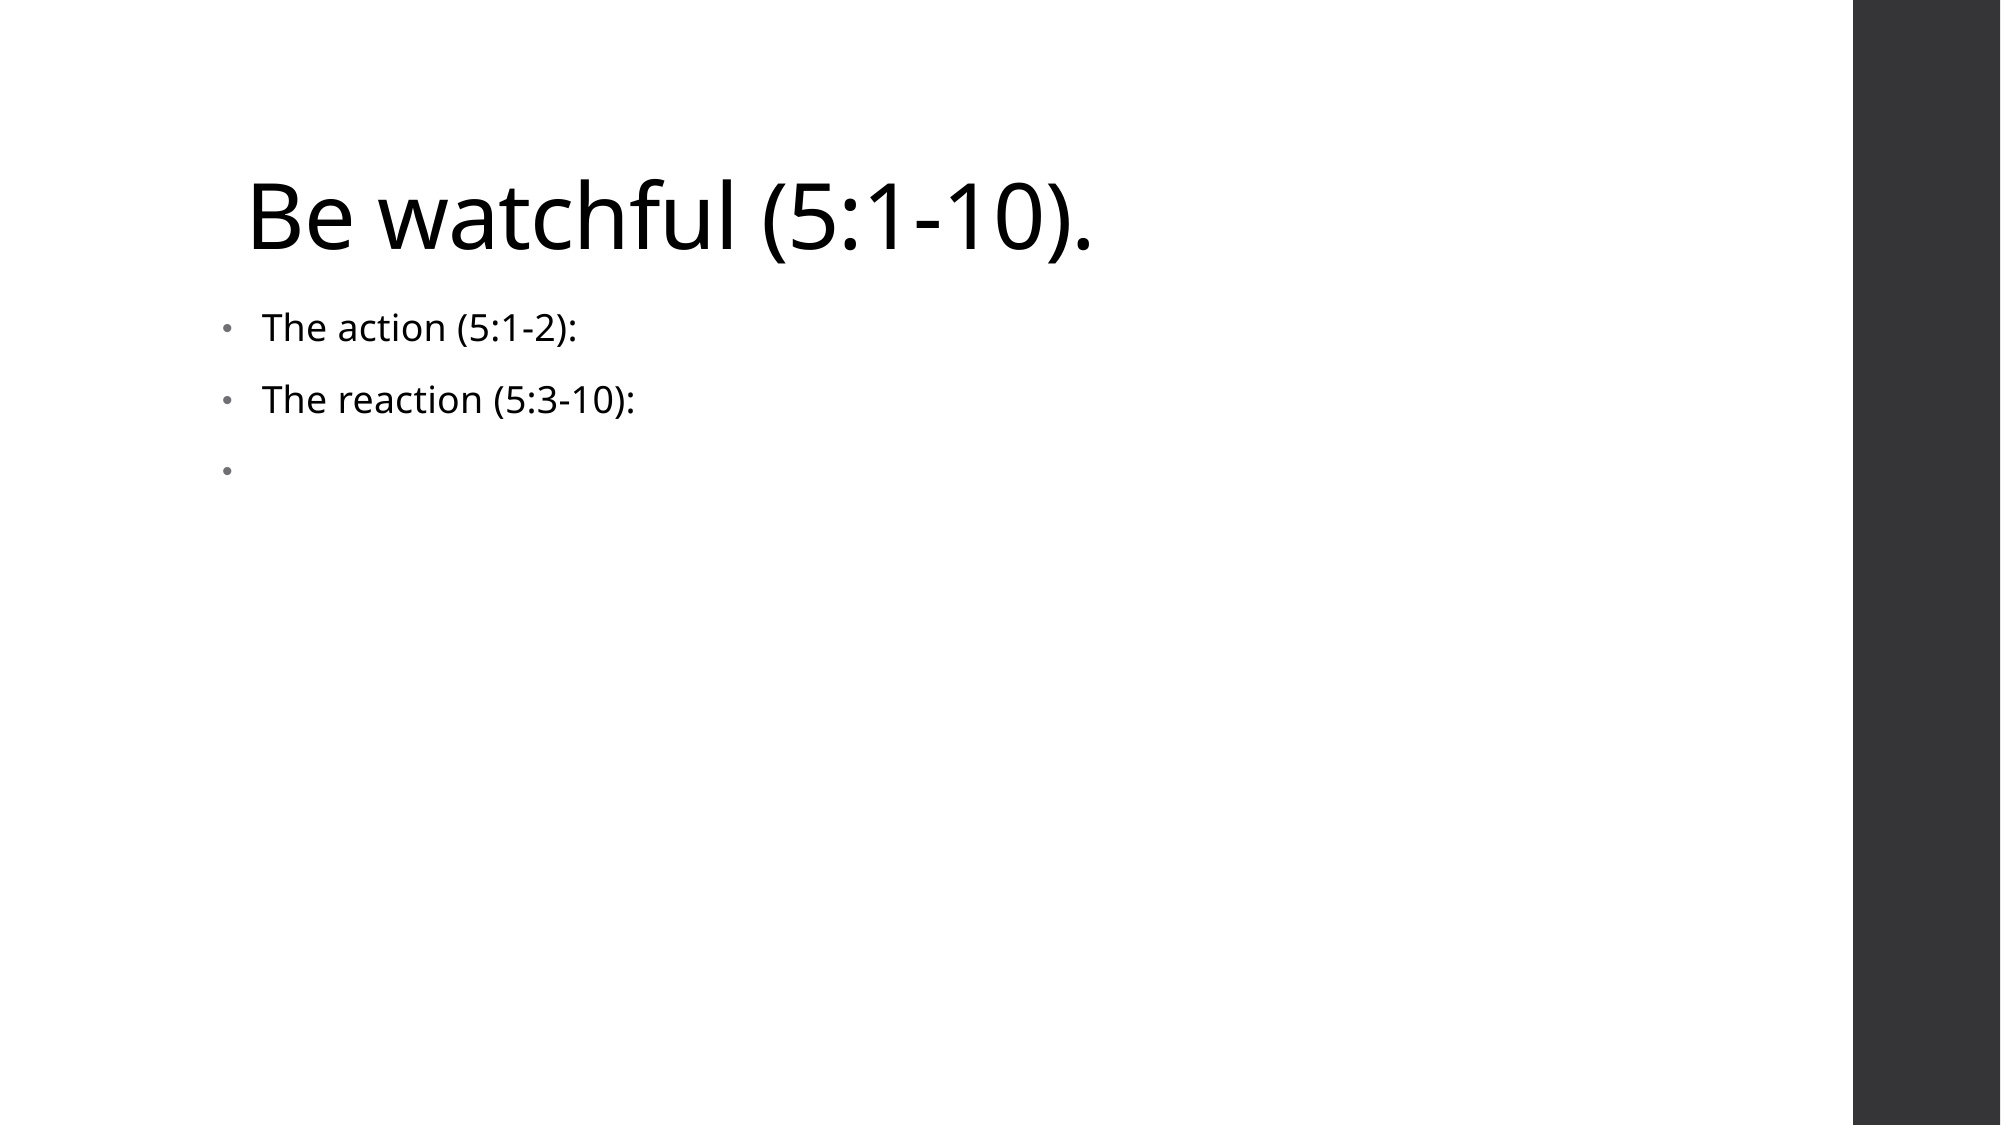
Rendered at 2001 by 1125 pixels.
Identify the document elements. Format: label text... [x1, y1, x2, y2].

list The action (5:1-2): The reaction (5:3-10): [206, 299, 1617, 1014]
title Be watchful (5:1-10). [206, 60, 1797, 278]
